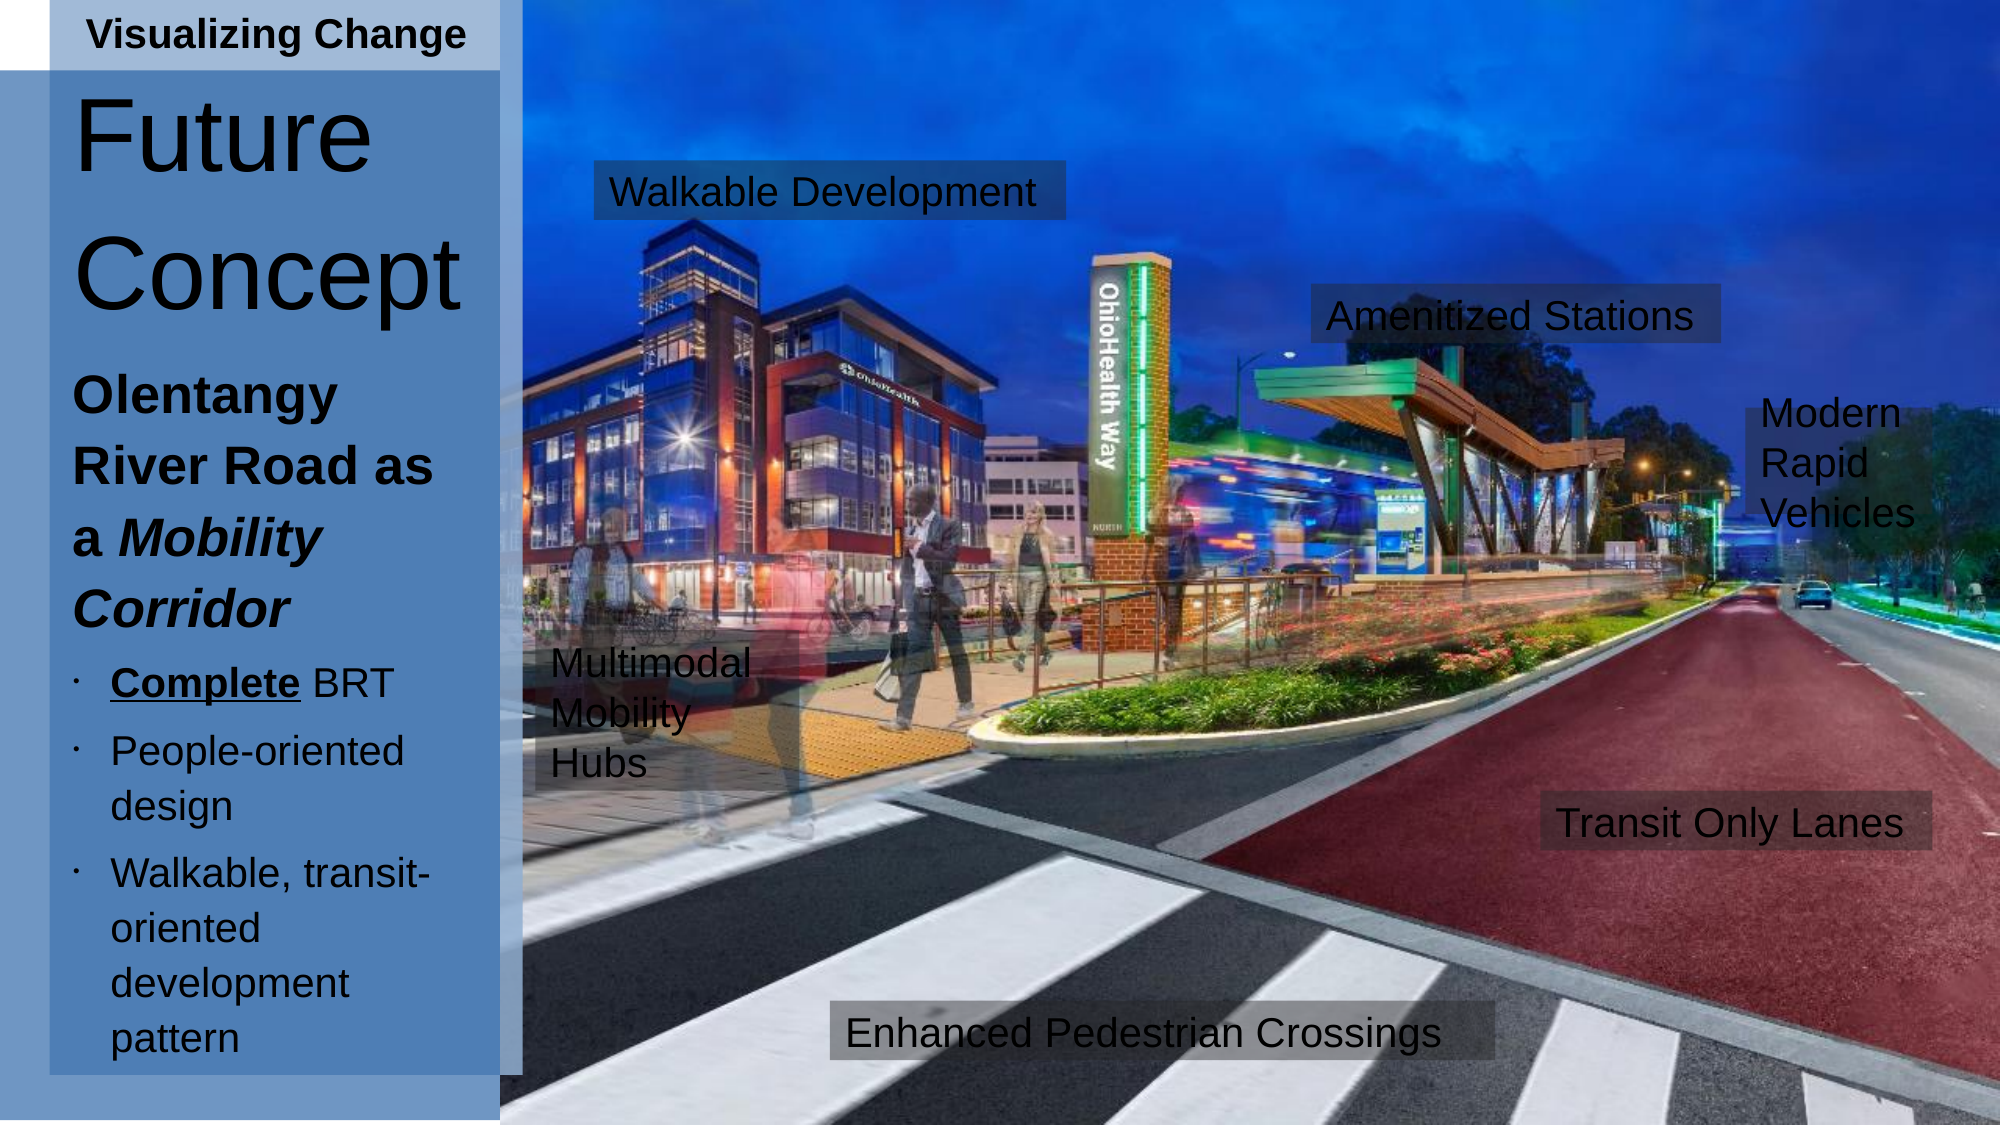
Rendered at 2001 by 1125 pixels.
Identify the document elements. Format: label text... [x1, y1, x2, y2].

text_box Enhanced Pedestrian Crossings [829, 1000, 1496, 1061]
text_box Amenitized Stations [1310, 283, 1722, 344]
text_box Olentangy River Road as a Mobility Corridor Complete BRT People-oriented design Walkable, transit-oriented development pattern [58, 345, 477, 1121]
text_box Multimodal Mobility Hubs [535, 629, 800, 791]
text_box Modern Rapid Vehicles [1745, 407, 1933, 514]
text_box [0, 0, 523, 1121]
text_box Walkable Development [593, 160, 1067, 220]
text_box Visualizing Change [70, 0, 739, 65]
picture [500, 0, 2000, 1125]
text_box Future Concept [58, 99, 515, 338]
text_box Transit Only Lanes [1540, 790, 1933, 851]
